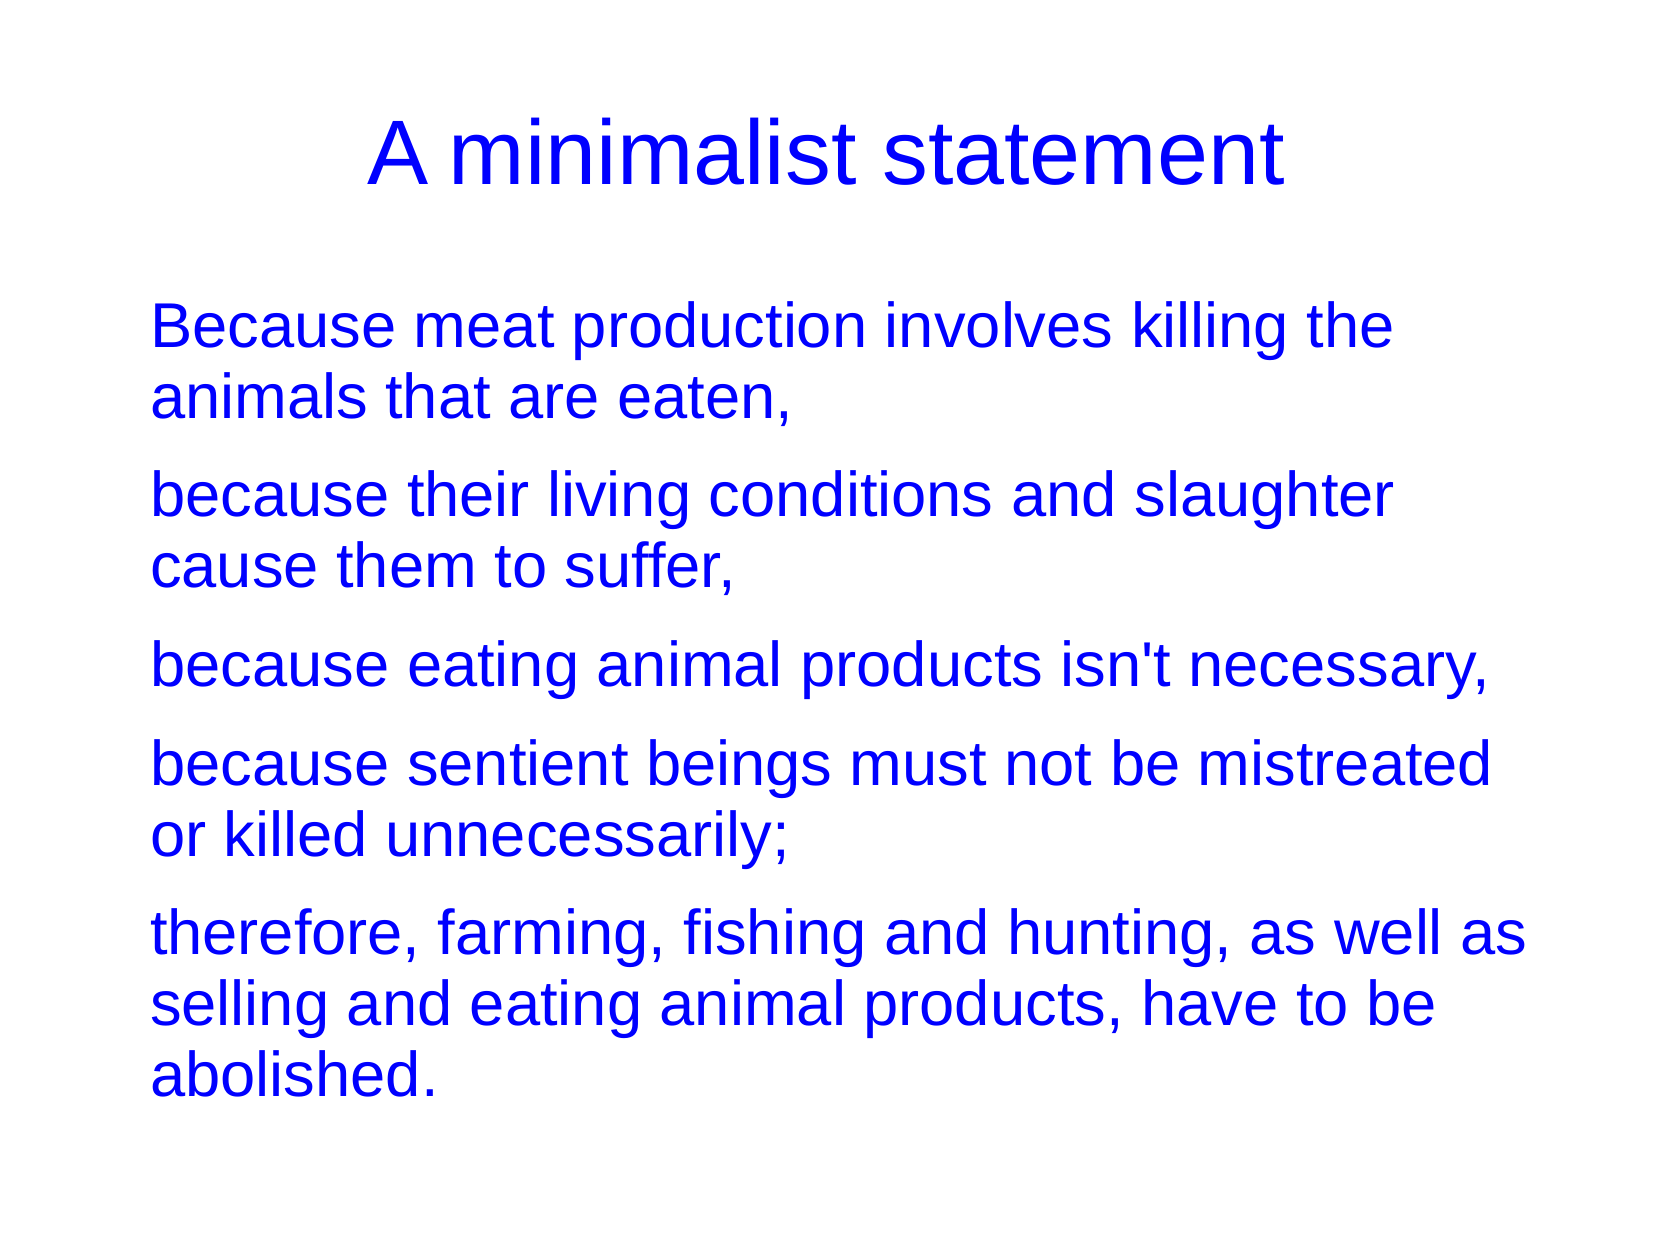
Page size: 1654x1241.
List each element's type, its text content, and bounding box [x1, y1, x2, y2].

title A minimalist statement [82, 49, 1571, 257]
list Because meat production involves killing the animals that are eaten, because their living conditions and slaughter cause them to suffer, because eating animal products isn't necessary, because sentient beings must not be mistreated or killed unnecessarily; therefore, farming, fishing and hunting, as well as selling and eating animal products, have to be abolished. [82, 290, 1538, 1126]
